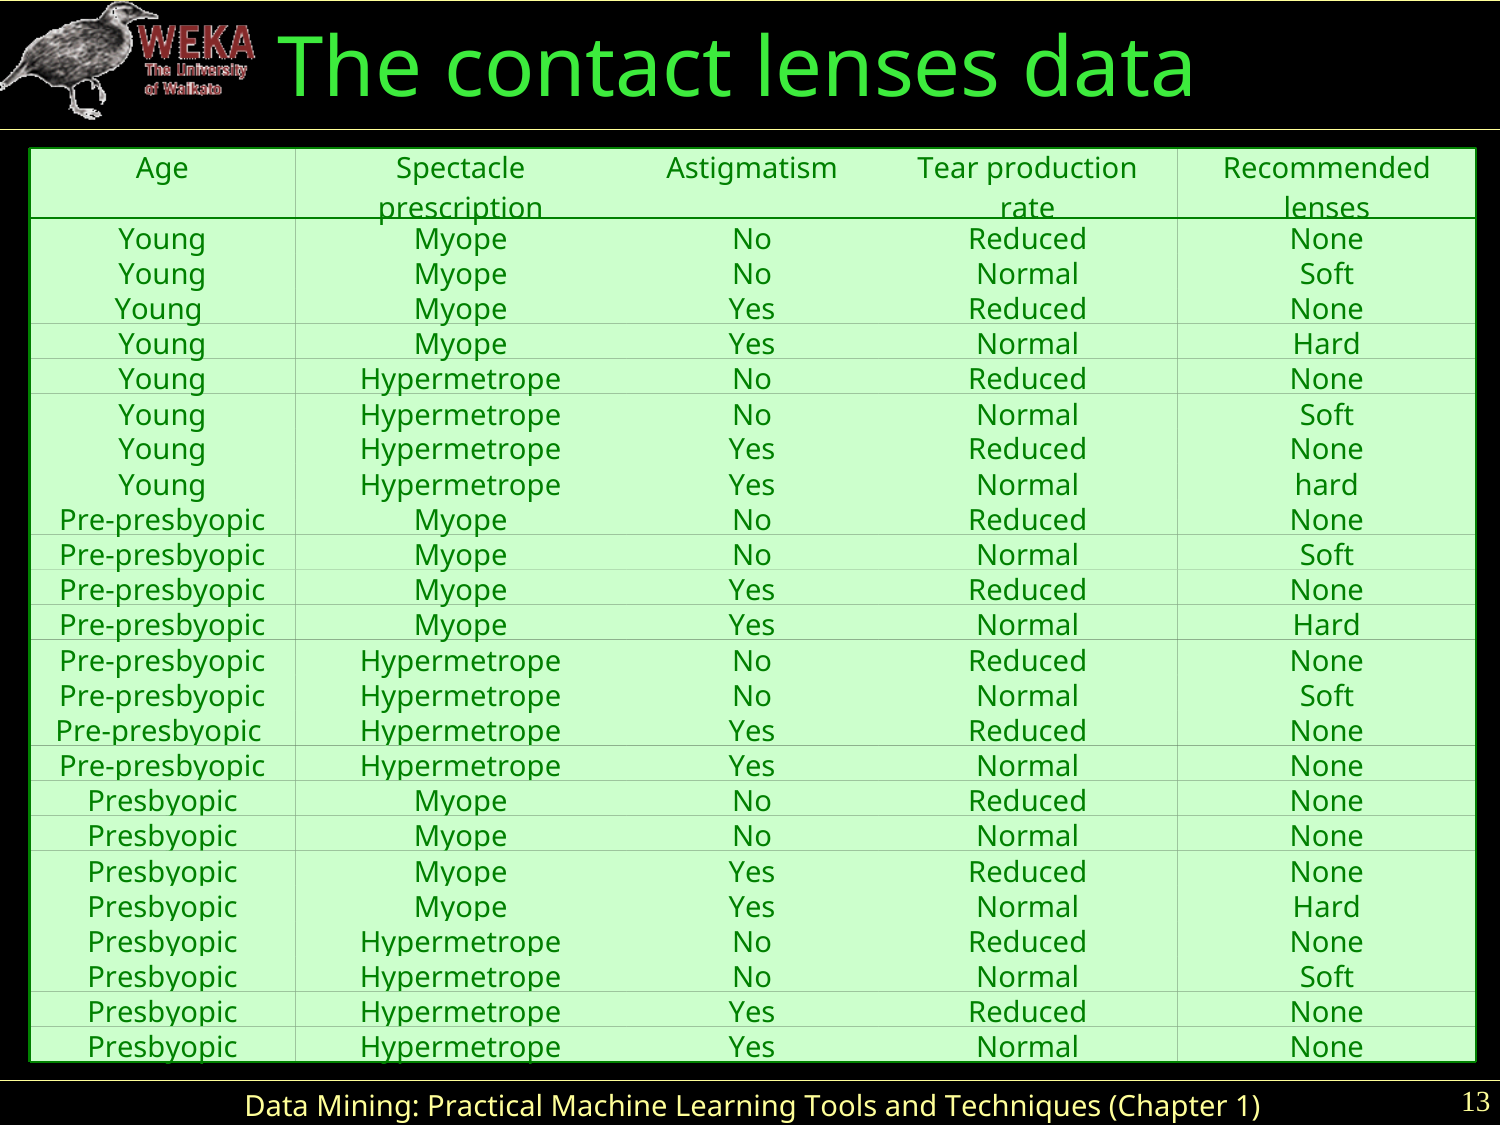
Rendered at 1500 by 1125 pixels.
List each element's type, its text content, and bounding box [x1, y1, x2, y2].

text_box Reduced [879, 500, 1178, 535]
text_box Young [192, 235, 201, 247]
text_box Pre-presbyopic [31, 640, 296, 676]
text_box Myope [478, 340, 487, 352]
text_box Reduced [879, 359, 1178, 394]
text_box Myope [296, 780, 627, 815]
text_box Normal [879, 254, 1178, 289]
text_box Young [31, 219, 296, 254]
text_box Hypermetrope [296, 394, 627, 429]
text_box No [627, 394, 879, 429]
text_box Normal [879, 1026, 1178, 1061]
text_box Young [192, 375, 201, 387]
text_box Soft [1178, 394, 1475, 429]
text_box Young [192, 270, 201, 282]
text_box Myope [296, 254, 627, 289]
text_box Normal [879, 605, 1178, 640]
text_box Normal [879, 745, 1178, 780]
text_box Myope [296, 885, 627, 921]
text_box No [627, 359, 879, 394]
text_box None [1178, 921, 1475, 956]
text_box Myope [296, 289, 627, 324]
text_box Yes [627, 570, 879, 605]
text_box None [1178, 359, 1475, 394]
text_box Hypermetrope [296, 921, 627, 956]
text_box Normal [879, 464, 1178, 500]
text_box Young [31, 254, 296, 289]
text_box Presbyopic [31, 815, 296, 850]
text_box Presbyopic [31, 780, 296, 815]
text_box Myope [296, 219, 627, 254]
text_box Young [188, 305, 197, 317]
text_box Young [31, 359, 296, 394]
text_box Reduced [879, 921, 1178, 956]
text_box Soft [1178, 676, 1475, 711]
text_box Normal [879, 535, 1178, 570]
text_box Normal [879, 956, 1178, 991]
text_box Hard [1178, 605, 1475, 640]
text_box Presbyopic [31, 921, 296, 956]
text_box Myope [478, 832, 487, 844]
text_box Hypermetrope [296, 429, 627, 464]
text_box Reduced [879, 570, 1178, 605]
title The contact lenses data [263, 0, 1500, 159]
text_box Pre-presbyopic [31, 535, 296, 570]
text_box Yes [627, 850, 879, 885]
text_box Hard [1178, 324, 1475, 359]
text_box Presbyopic [31, 956, 296, 991]
text_box Astigmatism [627, 149, 879, 217]
text_box None [1178, 219, 1475, 254]
text_box Myope [296, 535, 627, 570]
text_box None [1178, 711, 1475, 745]
text_box Myope [478, 621, 487, 633]
text_box No [627, 219, 879, 254]
text_box Young [31, 394, 296, 429]
text_box None [1178, 429, 1475, 464]
text_box Pre-presbyopic [31, 745, 296, 780]
text_box Soft [1178, 254, 1475, 289]
text_box Hypermetrope [296, 991, 627, 1026]
text_box Presbyopic [31, 850, 296, 885]
text_box Presbyopic [31, 991, 296, 1026]
text_box Reduced [879, 429, 1178, 464]
text_box Pre-presbyopic [31, 711, 296, 745]
text_box None [1178, 640, 1475, 676]
text_box Pre-presbyopic [31, 676, 296, 711]
text_box Yes [627, 605, 879, 640]
text_box No [627, 956, 879, 991]
text_box Soft [1178, 535, 1475, 570]
text_box Tear production rate [879, 149, 1178, 217]
text_box Presbyopic [31, 885, 296, 921]
text_box No [627, 815, 879, 850]
text_box Reduced [879, 219, 1178, 254]
text_box Hypermetrope [296, 745, 627, 780]
text_box None [1178, 289, 1475, 324]
text_box No [627, 676, 879, 711]
text_box Age [31, 149, 296, 217]
text_box Myope [478, 903, 487, 915]
text_box Myope [478, 235, 487, 247]
text_box No [627, 500, 879, 535]
text_box None [1178, 780, 1475, 815]
text_box Myope [478, 270, 487, 282]
text_box Hypermetrope [296, 464, 627, 500]
text_box Yes [627, 745, 879, 780]
text_box Reduced [879, 289, 1178, 324]
text_box Hard [1178, 885, 1475, 921]
text_box Young [31, 324, 296, 359]
text_box Reduced [879, 991, 1178, 1026]
text_box Young [192, 481, 201, 493]
text_box Spectacle prescription [296, 149, 627, 217]
text_box None [1178, 850, 1475, 885]
text_box Yes [627, 429, 879, 464]
text_box Myope [296, 605, 627, 640]
text_box Hypermetrope [296, 359, 627, 394]
text_box No [627, 640, 879, 676]
text_box Young [192, 411, 201, 423]
text_box Normal [879, 885, 1178, 921]
text_box Yes [627, 1026, 879, 1061]
text_box Soft [1178, 956, 1475, 991]
text_box Reduced [879, 711, 1178, 745]
text_box No [627, 535, 879, 570]
text_box Yes [627, 711, 879, 745]
text_box None [1178, 1026, 1475, 1061]
text_box Normal [879, 324, 1178, 359]
text_box Reduced [879, 780, 1178, 815]
text_box None [1178, 570, 1475, 605]
text_box Myope [296, 500, 627, 535]
text_box Myope [478, 551, 487, 563]
text_box Normal [879, 676, 1178, 711]
text_box None [1178, 500, 1475, 535]
text_box Yes [627, 464, 879, 500]
text_box Young [31, 289, 296, 324]
text_box Yes [627, 289, 879, 324]
text_box Presbyopic [31, 1026, 296, 1061]
text_box Myope [296, 850, 627, 885]
text_box None [1178, 991, 1475, 1026]
text_box Myope [478, 516, 487, 528]
text_box Normal [879, 394, 1178, 429]
picture [0, 1, 263, 129]
text_box Myope [478, 586, 487, 598]
text_box Myope [478, 868, 487, 880]
text_box None [1178, 815, 1475, 850]
text_box Myope [296, 815, 627, 850]
text_box Young [192, 340, 201, 352]
text_box No [627, 780, 879, 815]
text_box No [627, 921, 879, 956]
text_box Myope [478, 797, 487, 809]
text_box Hypermetrope [296, 640, 627, 676]
text_box Young [31, 429, 296, 464]
text_box Pre-presbyopic [31, 570, 296, 605]
text_box Yes [627, 885, 879, 921]
text_box Normal [879, 815, 1178, 850]
text_box Yes [627, 991, 879, 1026]
text_box Myope [296, 570, 627, 605]
text_box No [627, 254, 879, 289]
text_box Young [192, 445, 201, 457]
text_box Hypermetrope [296, 676, 627, 711]
text_box Pre-presbyopic [31, 605, 296, 640]
text_box None [1178, 745, 1475, 780]
text_box Pre-presbyopic [31, 500, 296, 535]
text_box Hypermetrope [296, 1026, 627, 1061]
text_box Myope [478, 305, 487, 317]
text_box Young [31, 464, 296, 500]
text_box hard [1178, 464, 1475, 500]
text_box Reduced [879, 640, 1178, 676]
text_box Recommended lenses [1178, 149, 1475, 217]
text_box Hypermetrope [296, 956, 627, 991]
text_box Myope [296, 324, 627, 359]
text_box Yes [627, 324, 879, 359]
text_box Hypermetrope [296, 711, 627, 745]
text_box Reduced [879, 850, 1178, 885]
